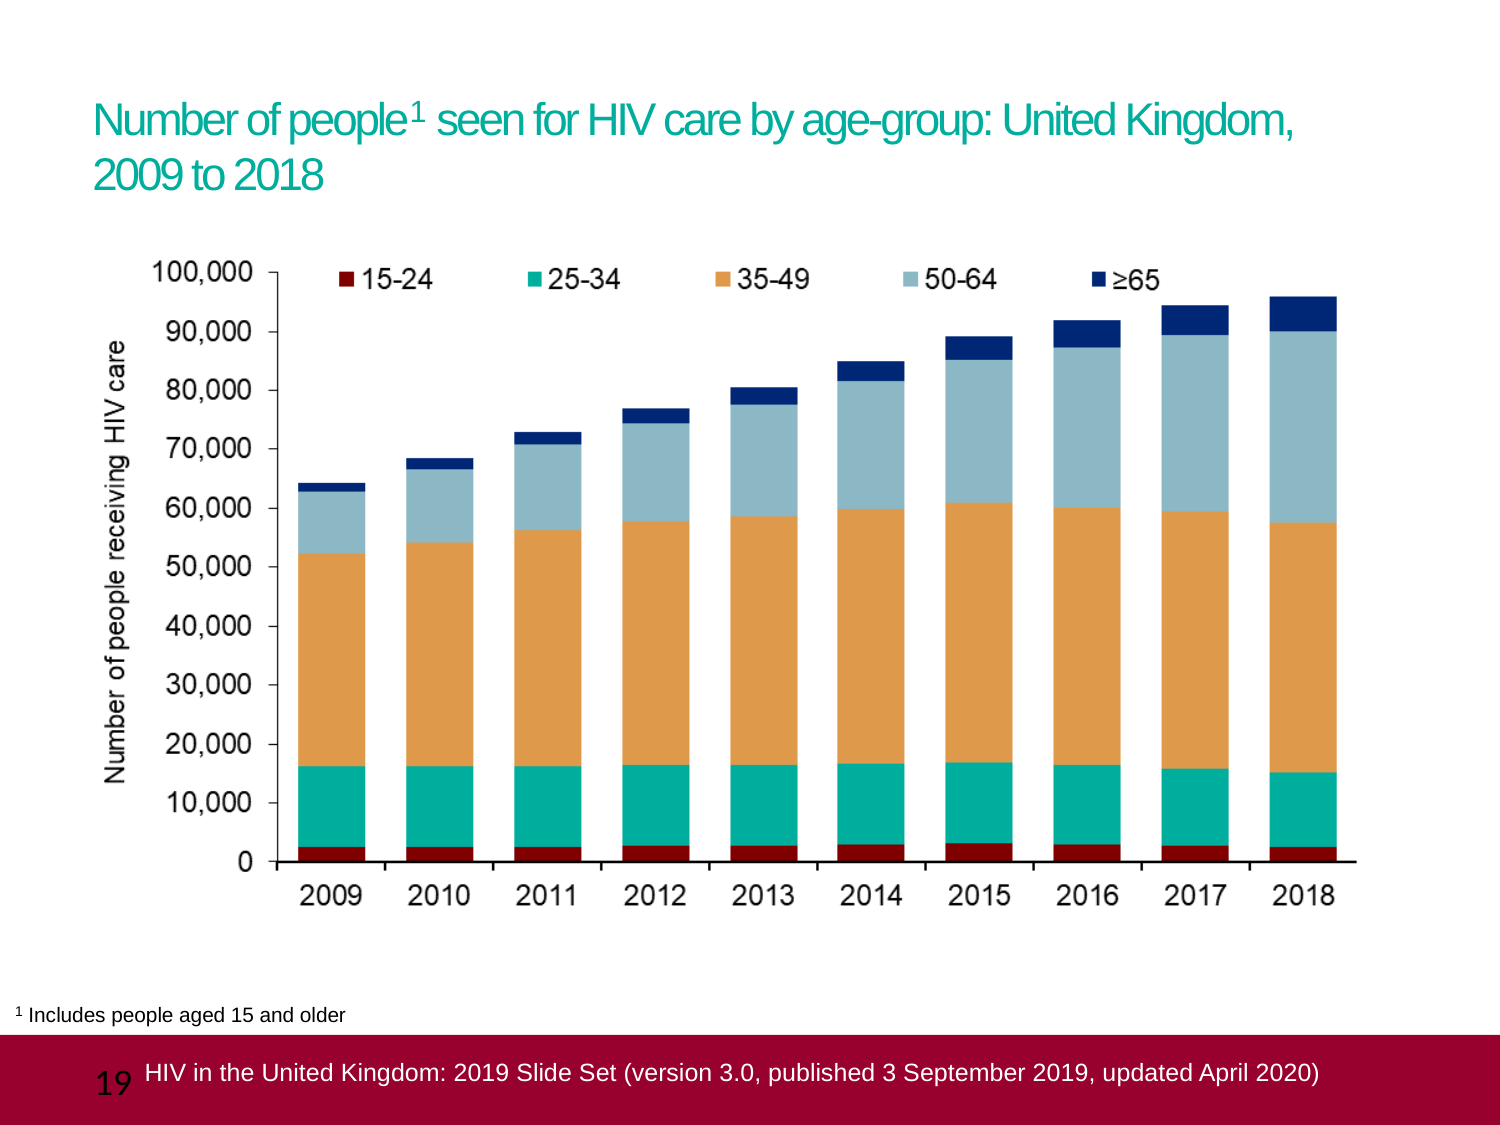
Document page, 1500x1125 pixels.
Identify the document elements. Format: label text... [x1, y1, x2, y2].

text_box HIV in the United Kingdom: 2019 Slide Set (version 3.0, published 3 September 2019, updated April 2020) [116, 1026, 1439, 1117]
title Number of people1 seen for HIV care by age-group: United Kingdom, 2009 to 2018 [92, 90, 1410, 197]
text_box 1 Includes people aged 15 and older [0, 994, 727, 1035]
picture [92, 237, 1358, 954]
text_box 19 [0, 1034, 1500, 1125]
